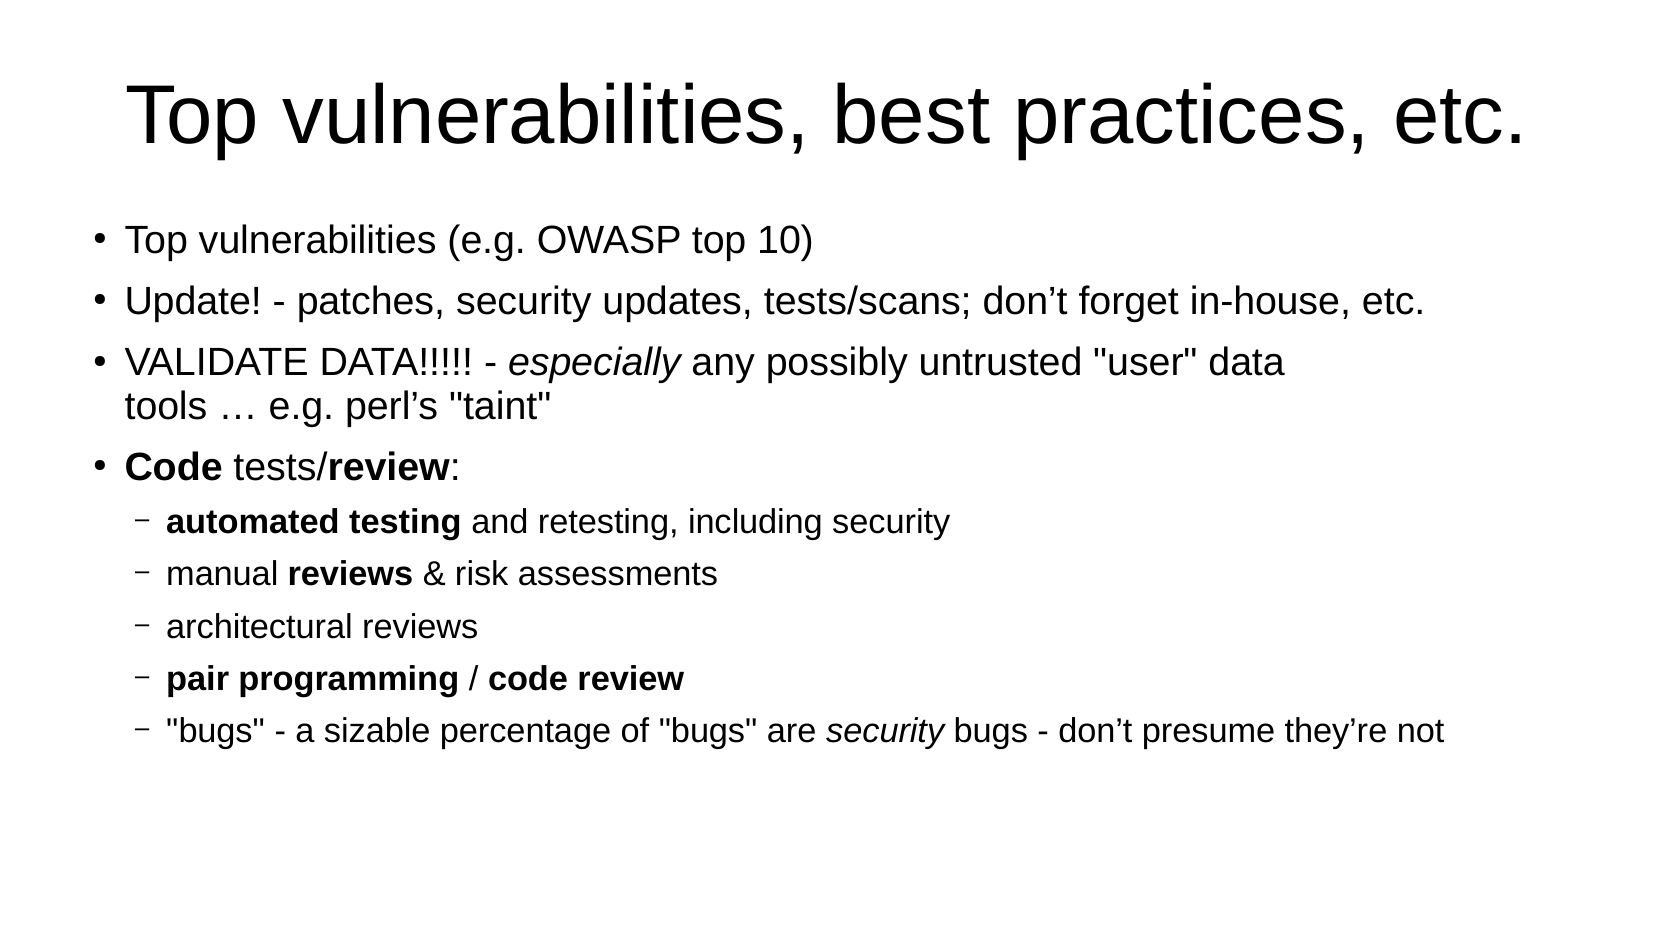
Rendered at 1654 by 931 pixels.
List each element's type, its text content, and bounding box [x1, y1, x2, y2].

title Top vulnerabilities, best practices, etc. [82, 37, 1571, 193]
list Top vulnerabilities (e.g. OWASP top 10) Update! - patches, security updates, tests/scans; don’t forget in-house, etc. VALIDATE DATA!!!!! - especially any possibly untrusted "user" data tools … e.g. perl’s "taint" Code tests/review: automated testing and retesting, including security manual reviews & risk assessments architectural reviews pair programming / code review "bugs" - a sizable percentage of "bugs" are security bugs - don’t presume they’re not [82, 217, 1571, 758]
